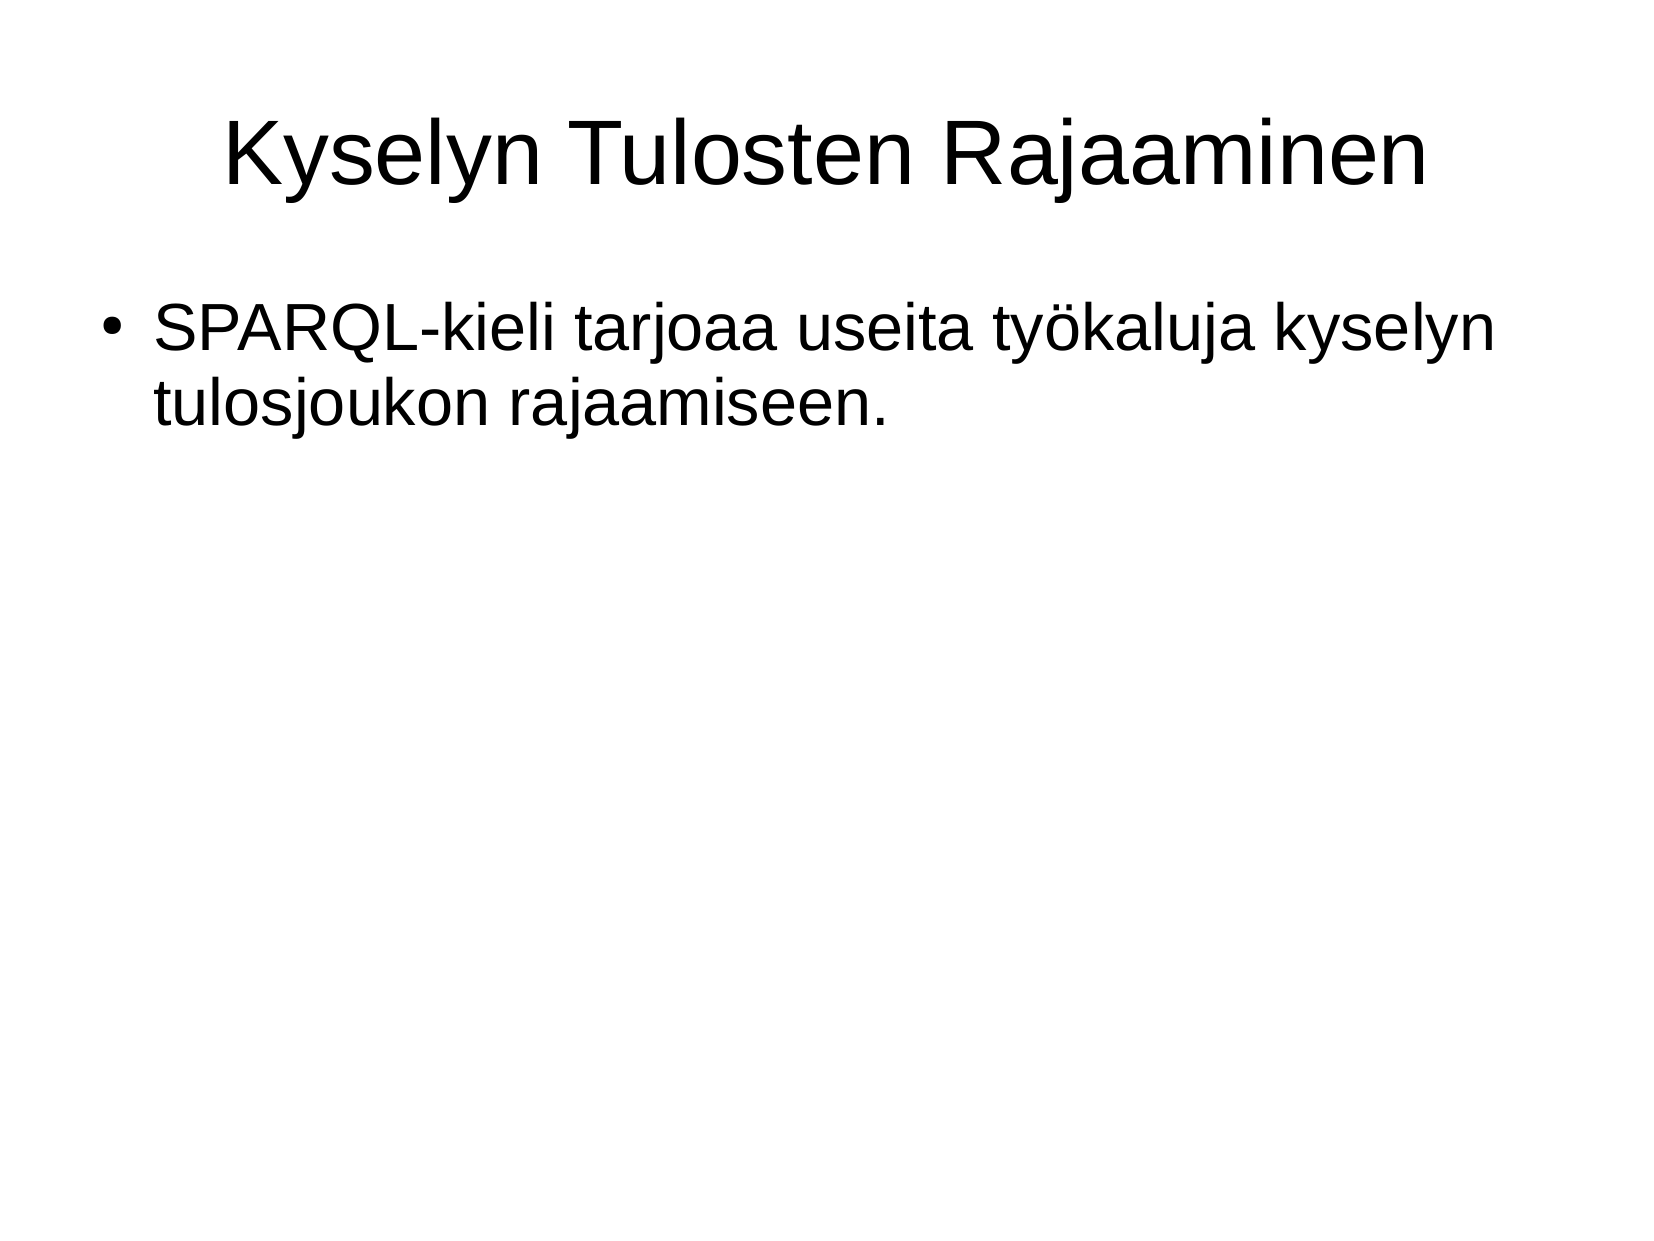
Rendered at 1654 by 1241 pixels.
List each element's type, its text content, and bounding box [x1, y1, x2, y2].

title Kyselyn Tulosten Rajaaminen [82, 49, 1571, 257]
list SPARQL-kieli tarjoaa useita työkaluja kyselyn tulosjoukon rajaamiseen. [82, 290, 1571, 1010]
